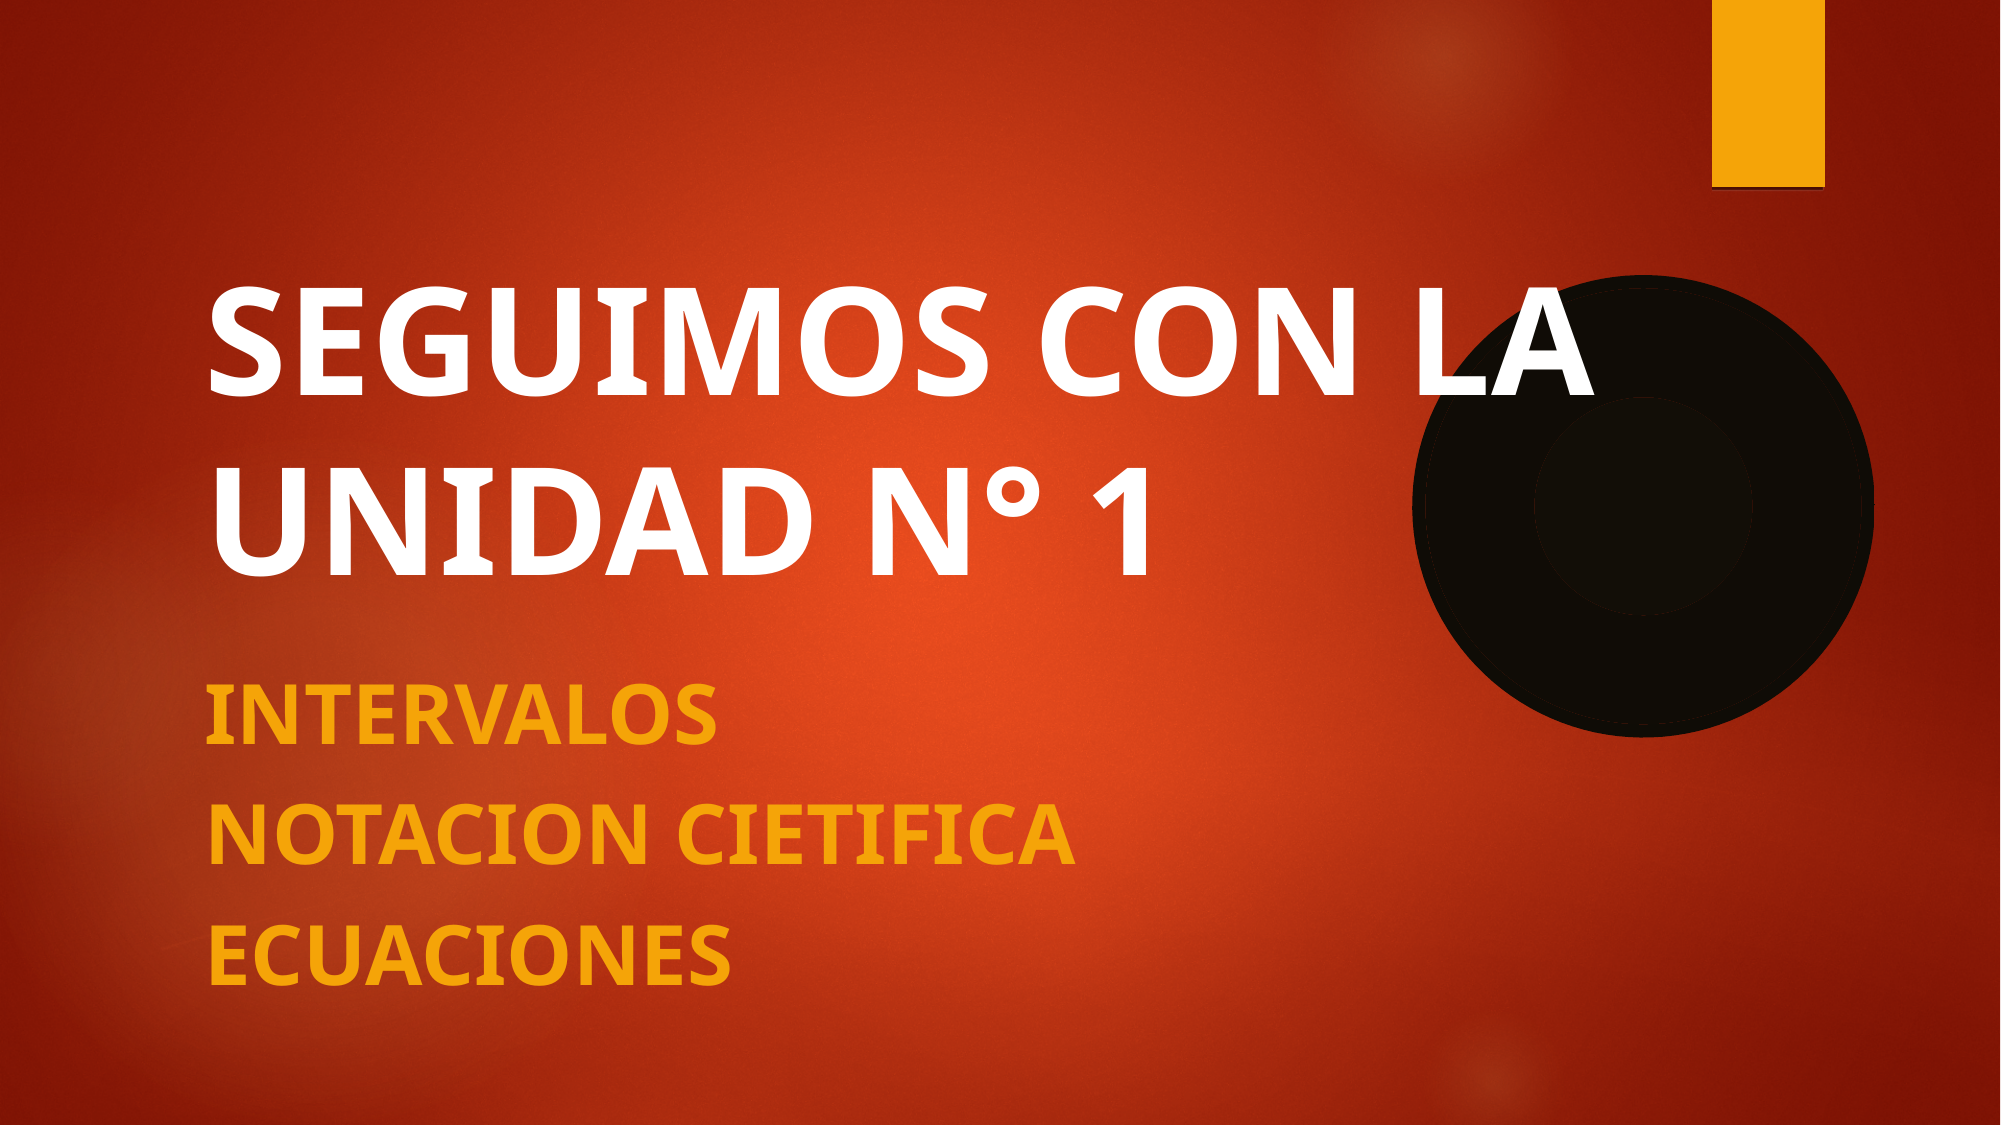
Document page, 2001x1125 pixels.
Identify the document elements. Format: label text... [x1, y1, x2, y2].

title SEGUIMOS CON LA UNIDAD N° 1 [189, 237, 1638, 581]
subtitle INTERVALOS NOTACION CIETIFICA ECUACIONES [189, 653, 1638, 997]
